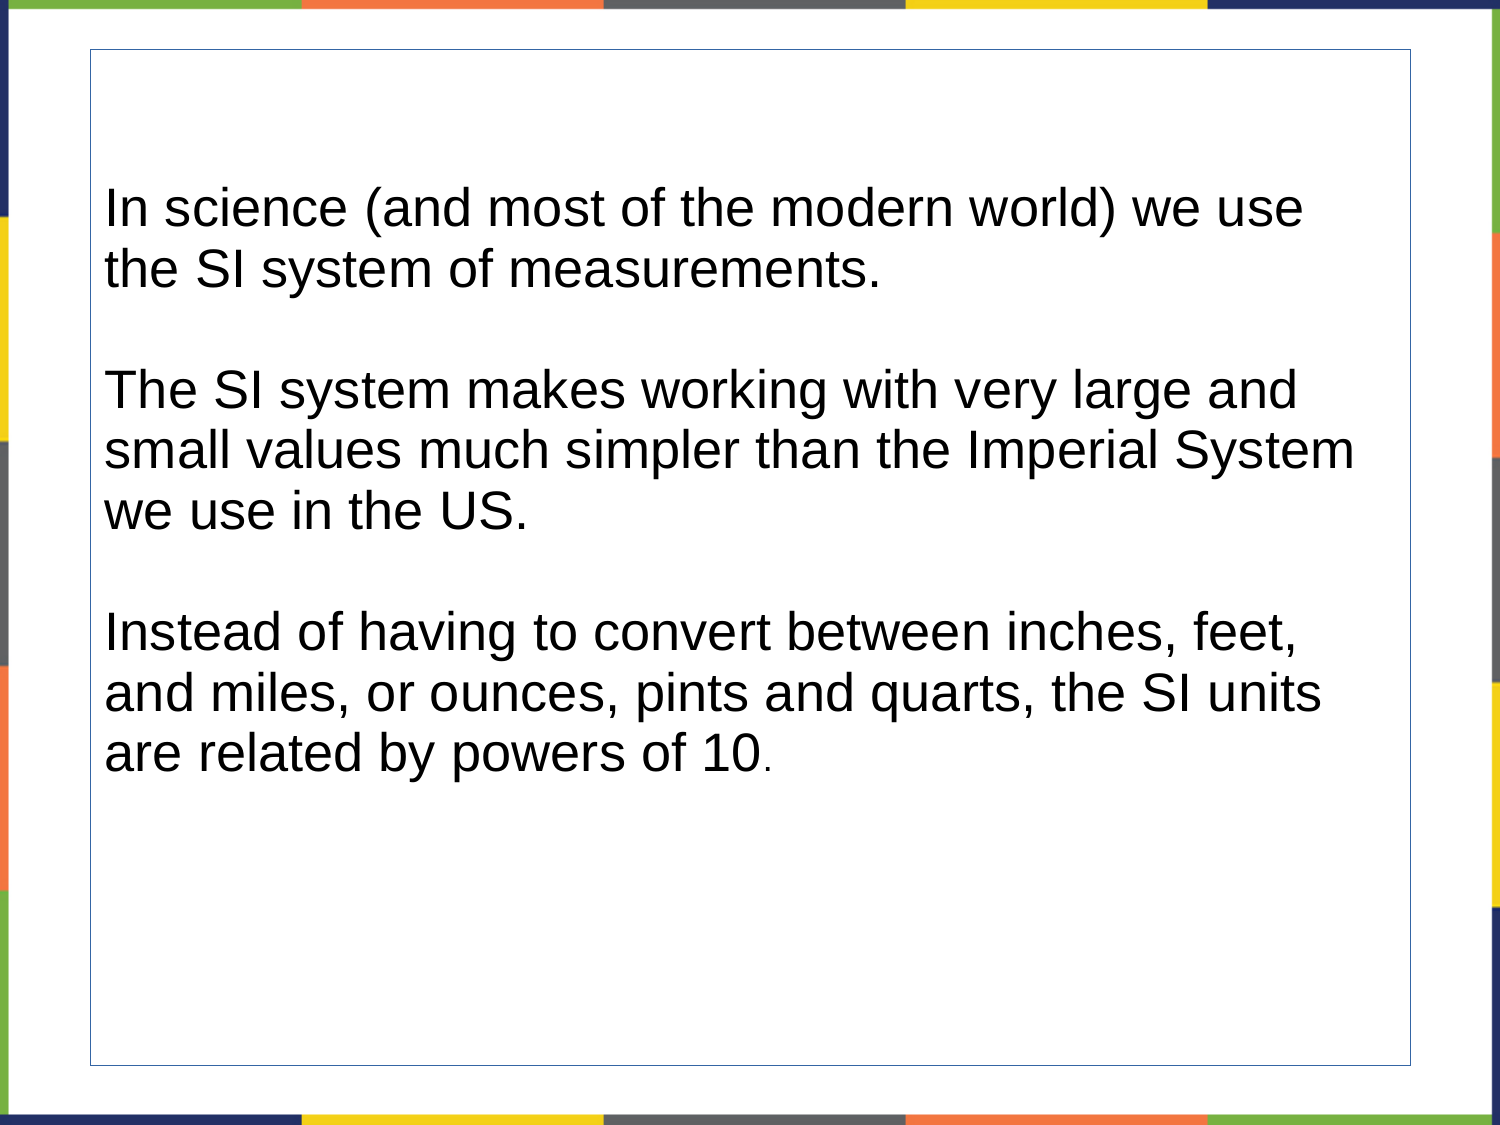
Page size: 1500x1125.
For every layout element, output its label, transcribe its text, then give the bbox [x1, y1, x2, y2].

picture [0, 0, 1500, 1125]
text_box In science (and most of the modern world) we use the SI system of measurements. The SI system makes working with very large and small values much simpler than the Imperial System we use in the US. Instead of having to convert between inches, feet, and miles, or ounces, pints and quarts, the SI units are related by powers of 10. [90, 49, 1411, 1066]
